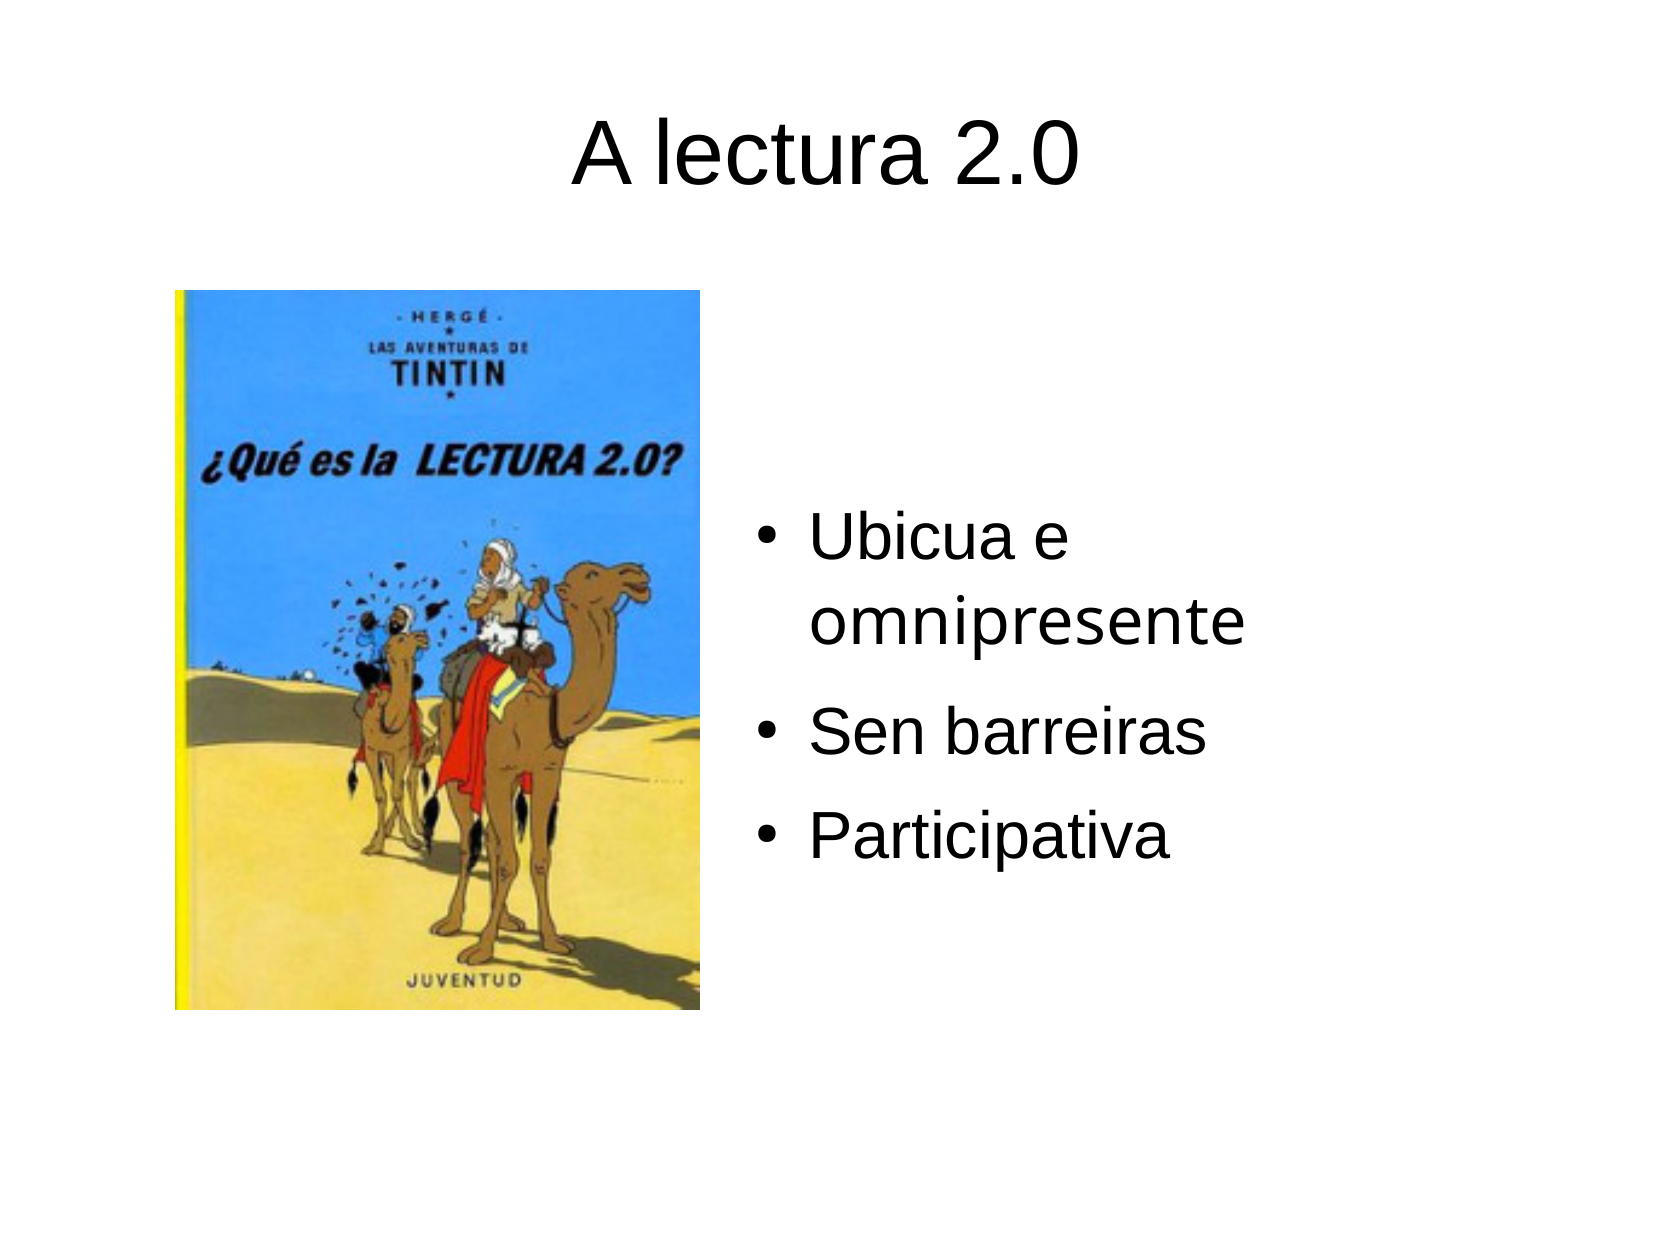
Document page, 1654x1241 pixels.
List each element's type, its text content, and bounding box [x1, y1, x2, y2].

list Ubicua e omnipresente Sen barreiras Participativa [737, 290, 1539, 1010]
title A lectura 2.0 [82, 49, 1571, 257]
picture [175, 290, 700, 1010]
